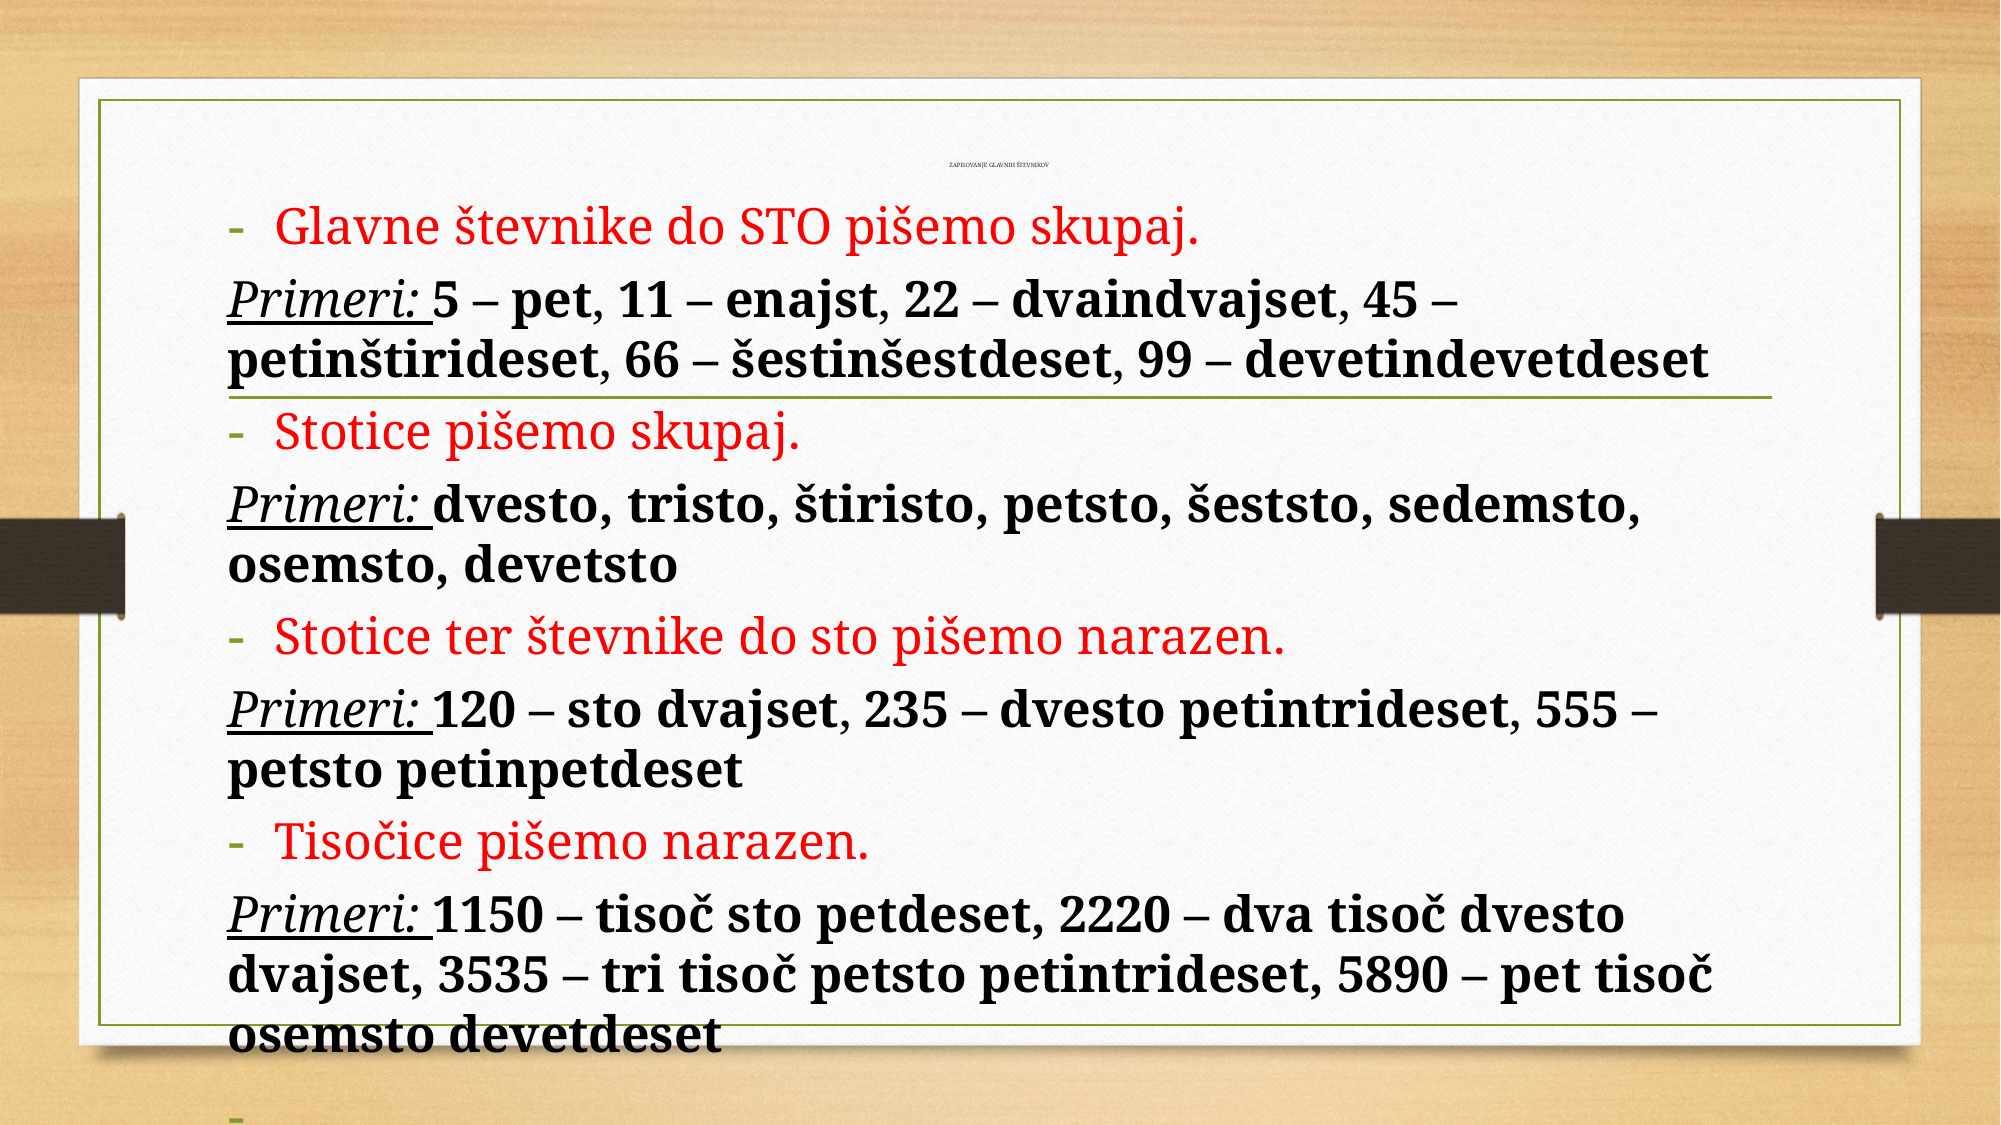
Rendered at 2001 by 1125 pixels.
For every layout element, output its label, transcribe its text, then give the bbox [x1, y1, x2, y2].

title ZAPISOVANJE GLAVNIH ŠTEVNIKOV [212, 161, 1788, 169]
list Glavne števnike do STO pišemo skupaj. Primeri: 5 – pet, 11 – enajst, 22 – dvaindvajset, 45 – petinštirideset, 66 – šestinšestdeset, 99 – devetindevetdeset Stotice pišemo skupaj. Primeri: dvesto, tristo, štiristo, petsto, šeststo, sedemsto, osemsto, devetsto Stotice ter števnike do sto pišemo narazen. Primeri: 120 – sto dvajset, 235 – dvesto petintrideset, 555 – petsto petinpetdeset Tisočice pišemo narazen. Primeri: 1150 – tisoč sto petdeset, 2220 – dva tisoč dvesto dvajset, 3535 – tri tisoč petsto petintrideset, 5890 – pet tisoč osemsto devetdeset [212, 186, 1788, 1125]
